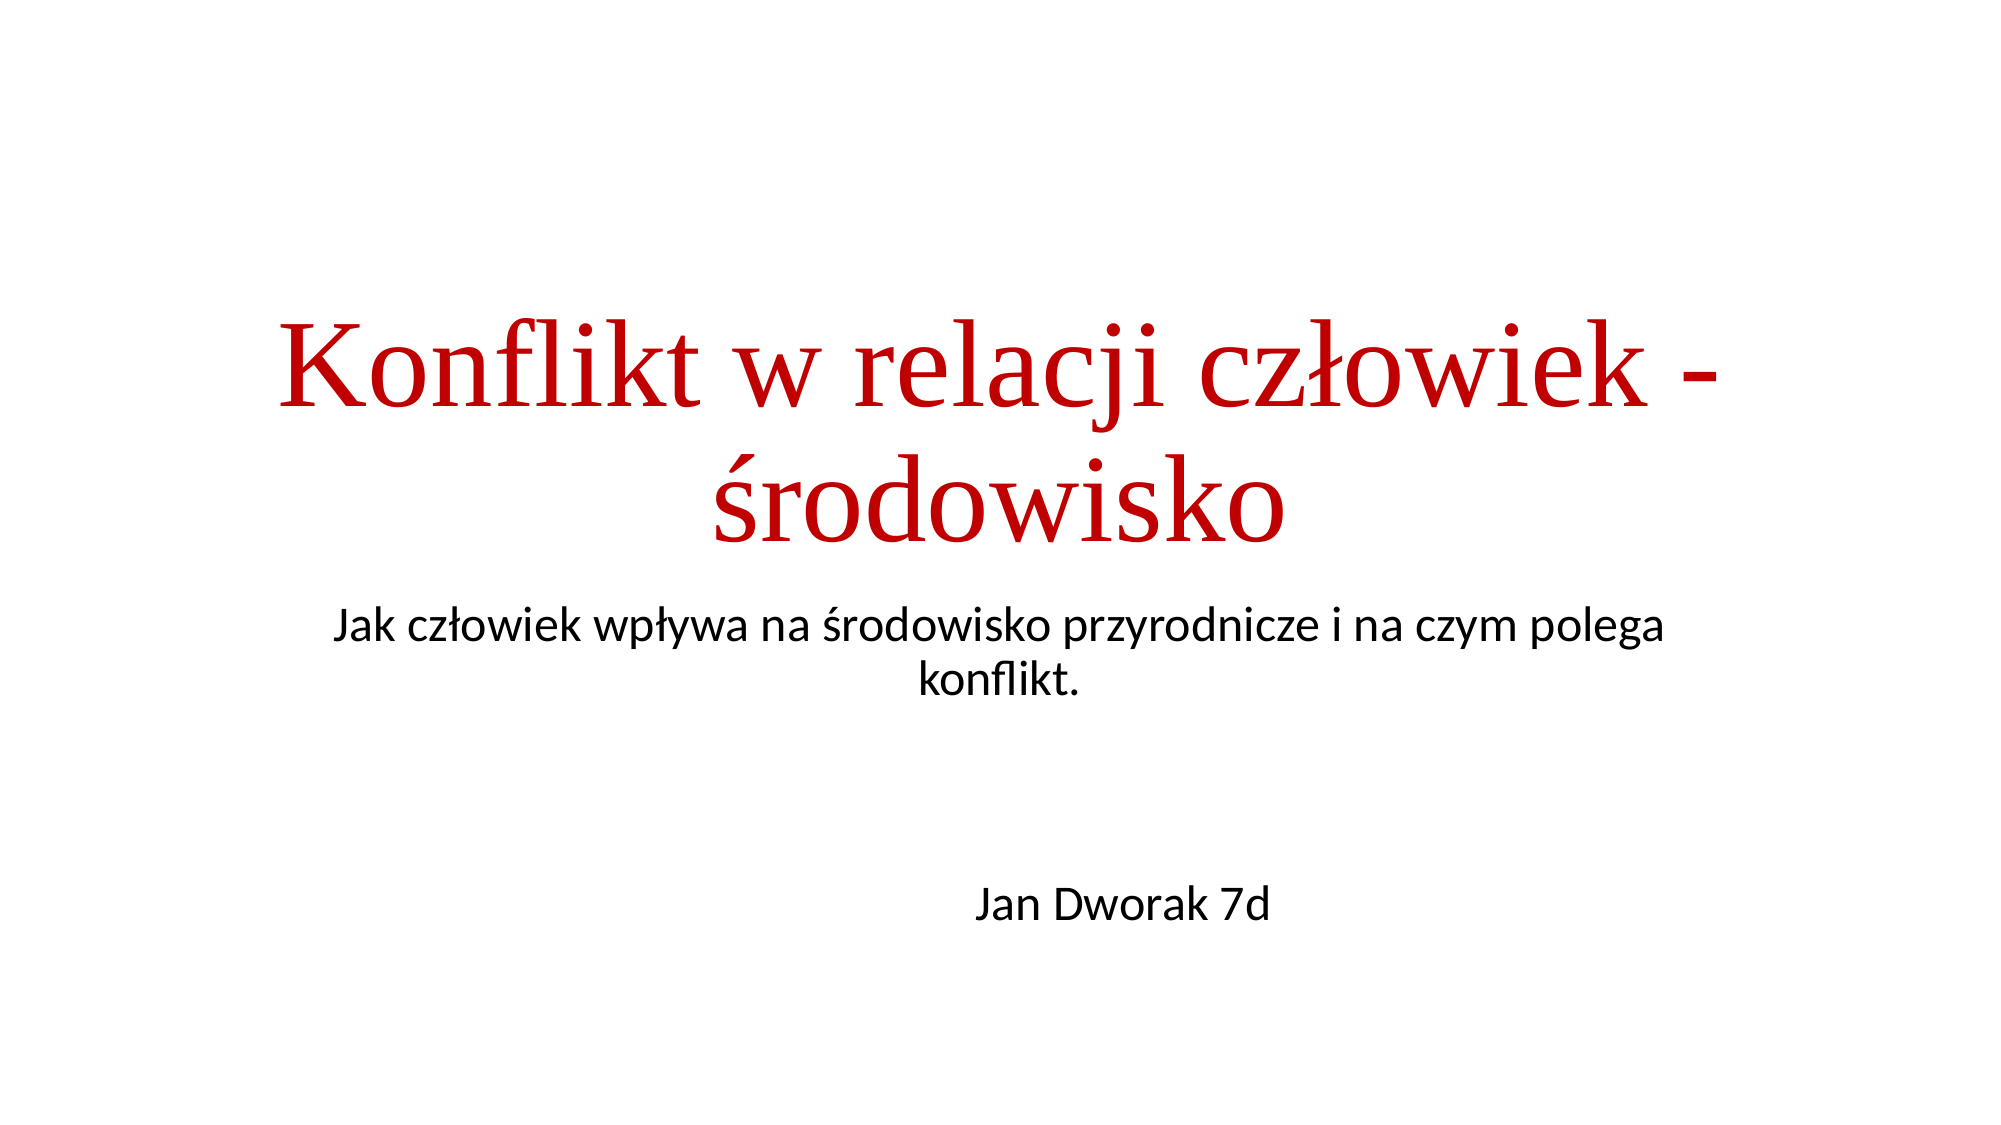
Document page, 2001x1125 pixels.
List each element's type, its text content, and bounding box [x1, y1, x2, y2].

subtitle Jak człowiek wpływa na środowisko przyrodnicze i na czym polega konflikt. Jan Dworak 7d [249, 590, 1750, 1045]
title Konflikt w relacji człowiek - środowisko [249, 184, 1750, 576]
